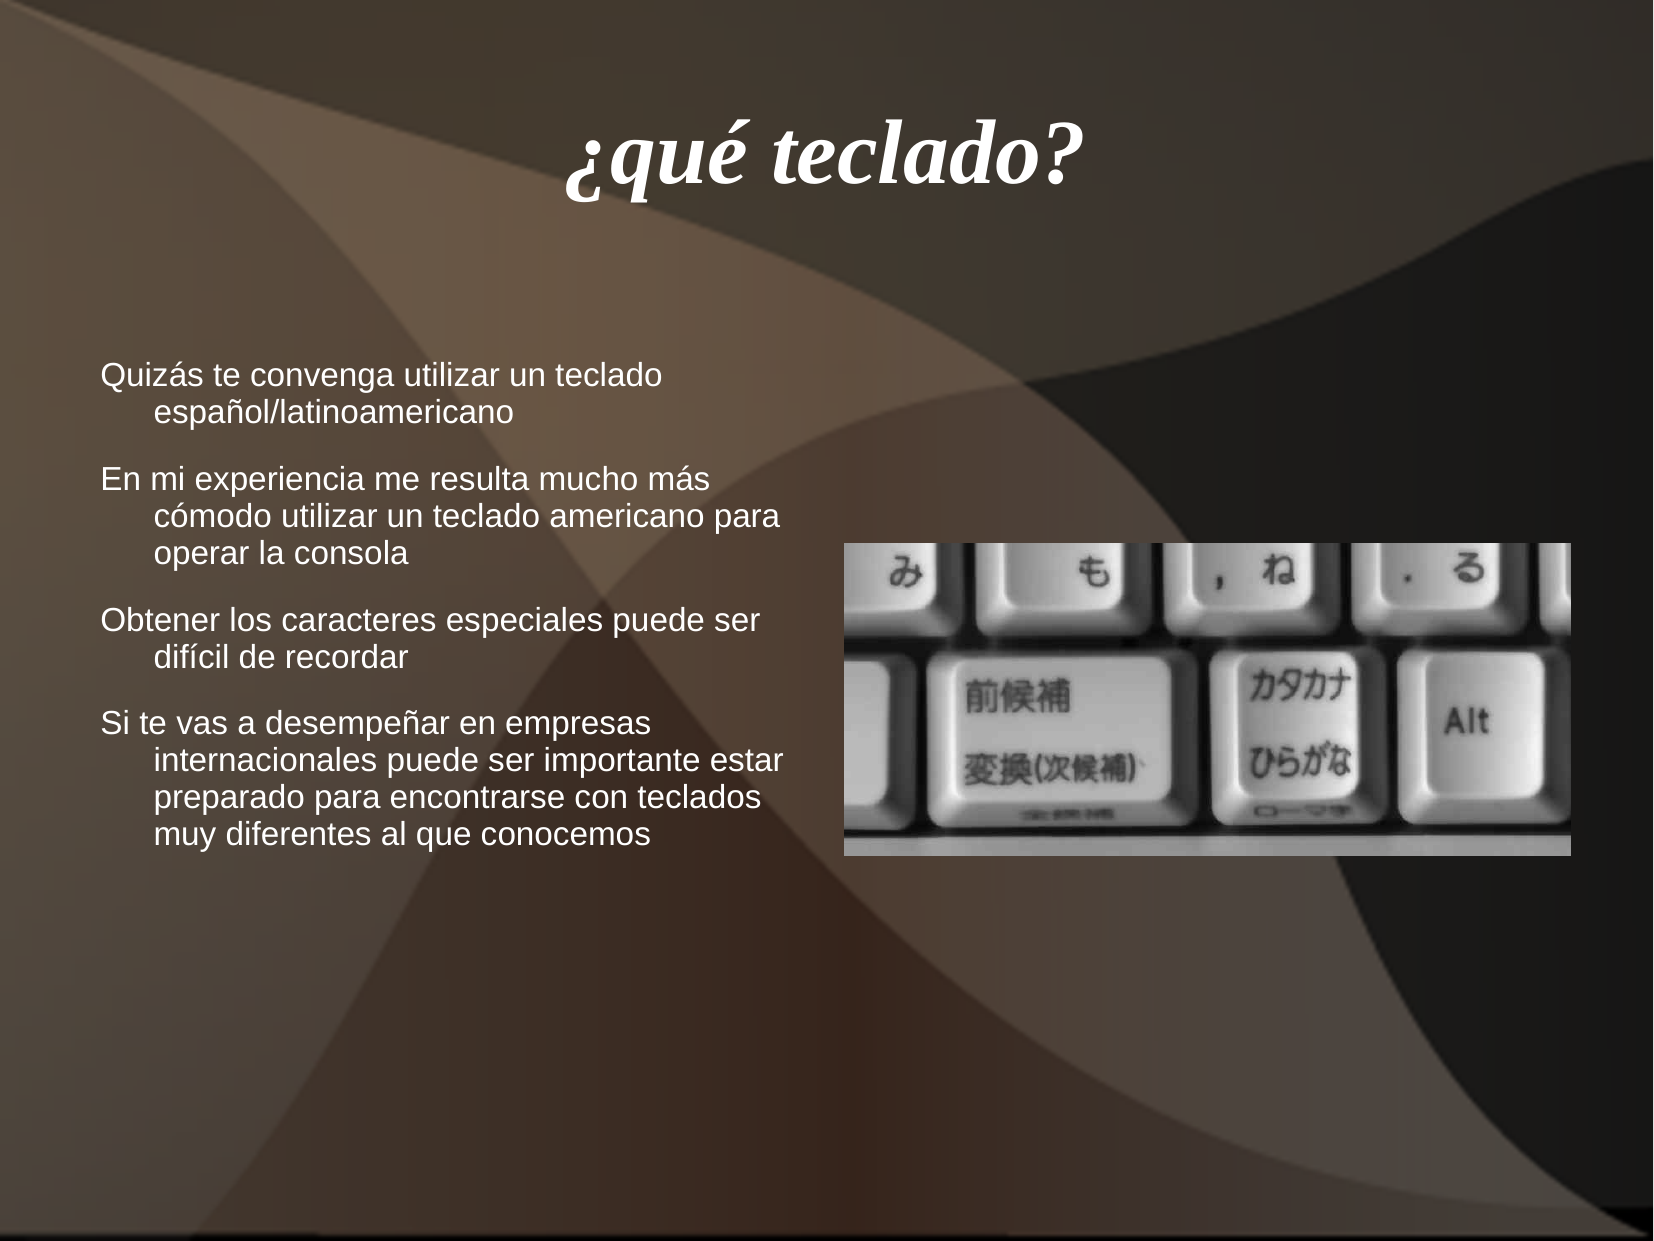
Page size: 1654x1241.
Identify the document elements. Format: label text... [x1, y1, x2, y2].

picture [0, 0, 1654, 1241]
list Quizás te convenga utilizar un teclado español/latinoamericano En mi experiencia me resulta mucho más cómodo utilizar un teclado americano para operar la consola Obtener los caracteres especiales puede ser difícil de recordar Si te vas a desempeñar en empresas internacionales puede ser importante estar preparado para encontrarse con teclados muy diferentes al que conocemos [82, 290, 809, 1109]
title ¿qué teclado? [82, 49, 1571, 257]
